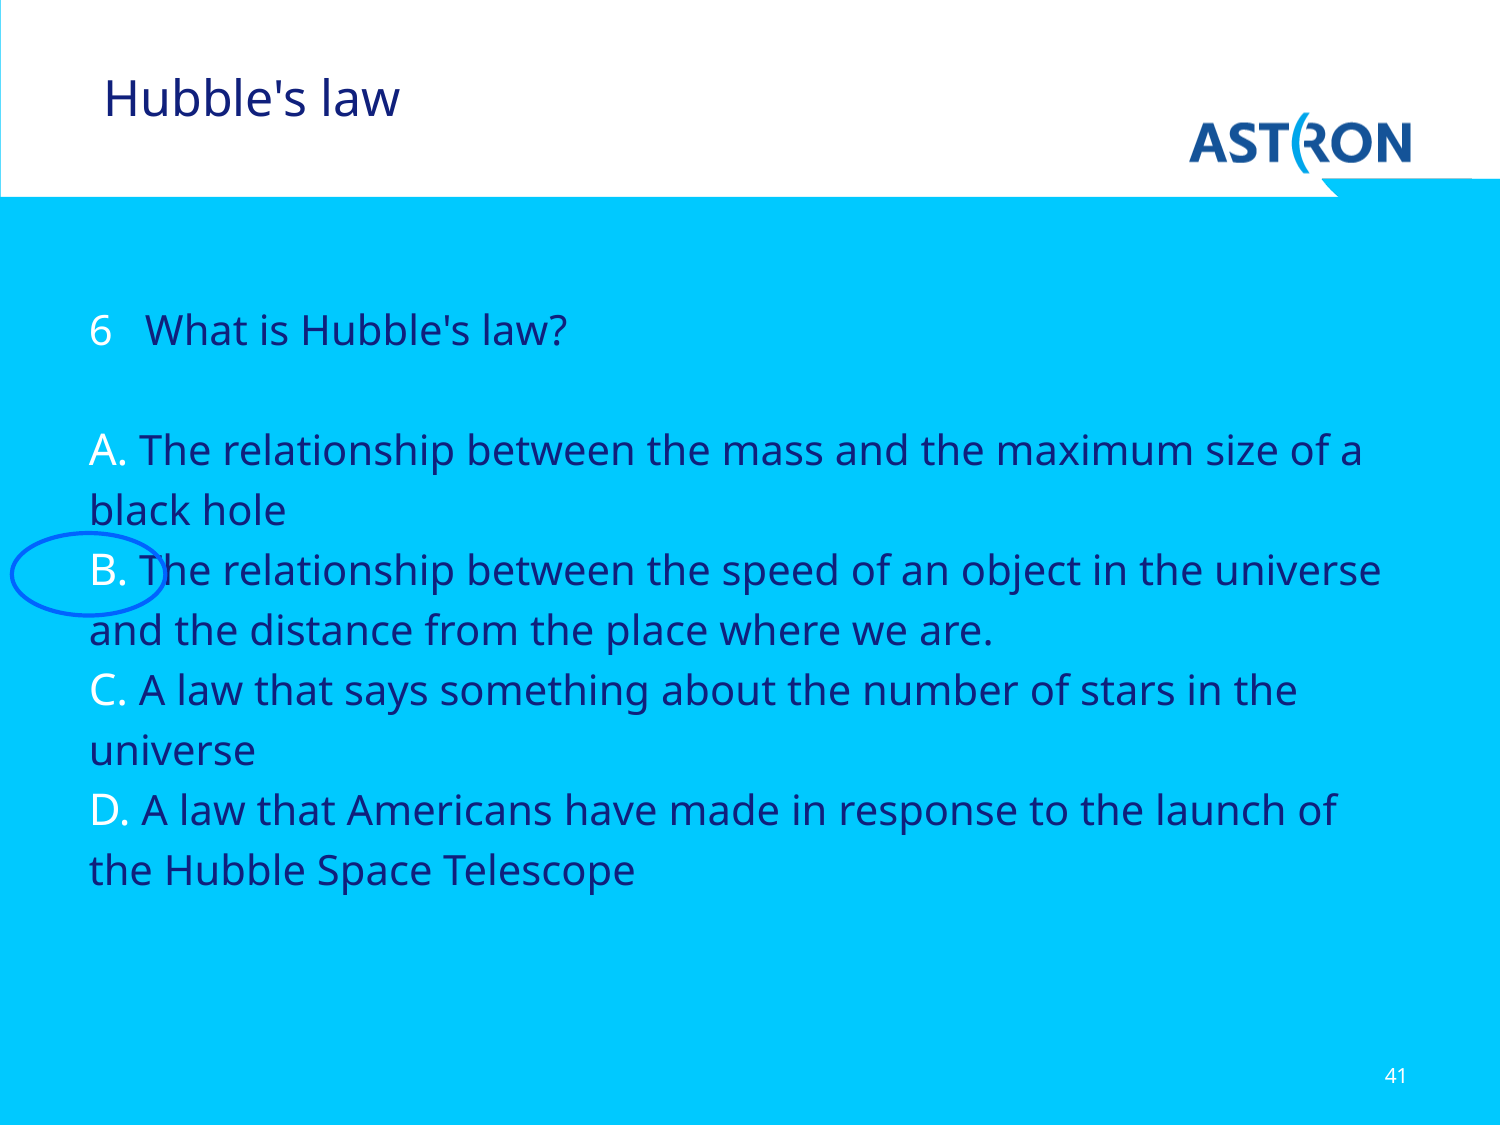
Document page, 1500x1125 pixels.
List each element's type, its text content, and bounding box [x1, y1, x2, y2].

text_box <number> [1208, 1062, 1409, 1125]
text_box 6 What is Hubble's law? The relationship between the mass and the maximum size of a black hole The relationship between the speed of an object in the universe and the distance from the place where we are. A law that says something about the number of stars in the universe A law that Americans have made in response to the launch of the Hubble Space Telescope [73, 286, 1403, 996]
picture [0, 0, 1500, 196]
text_box Hubble's law [88, 59, 709, 207]
